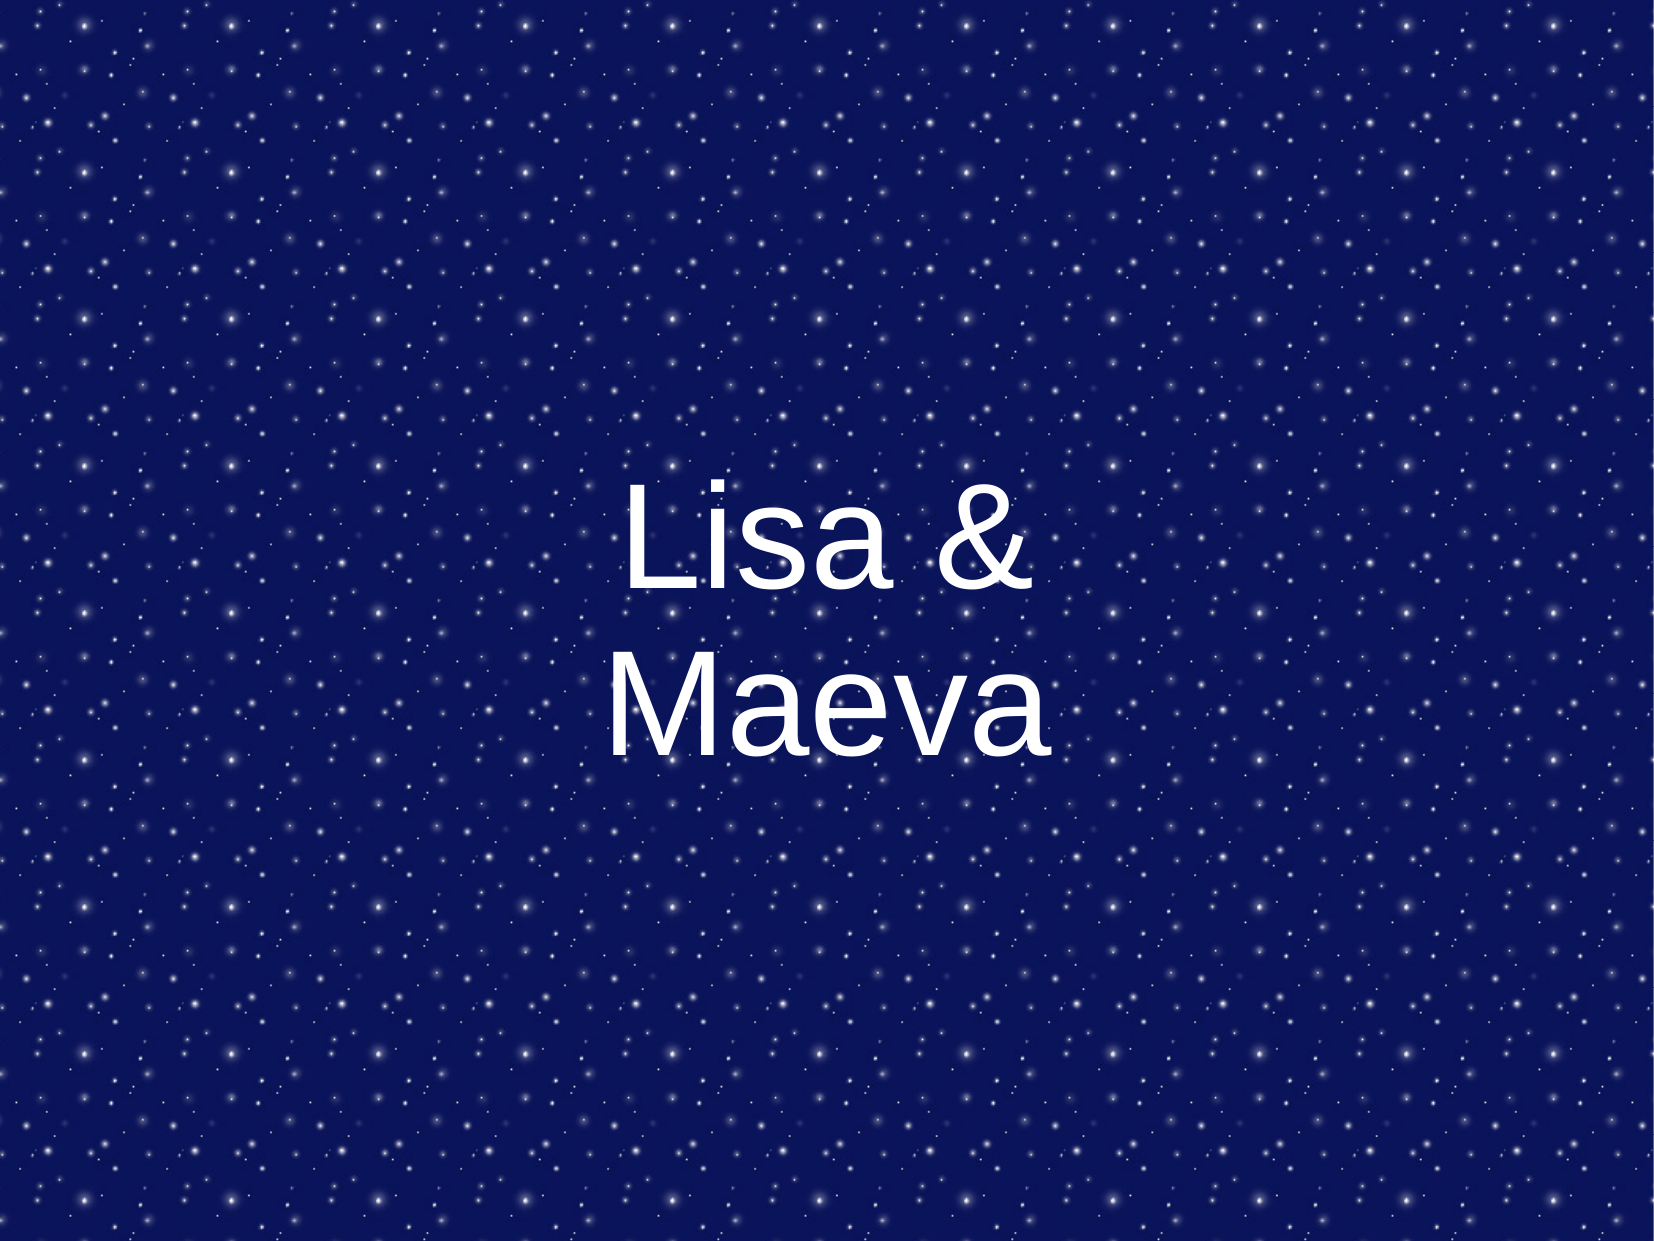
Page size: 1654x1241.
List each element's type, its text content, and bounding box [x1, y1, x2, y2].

picture [0, 0, 1654, 1241]
text_box Lisa & Maeva [575, 445, 1078, 796]
